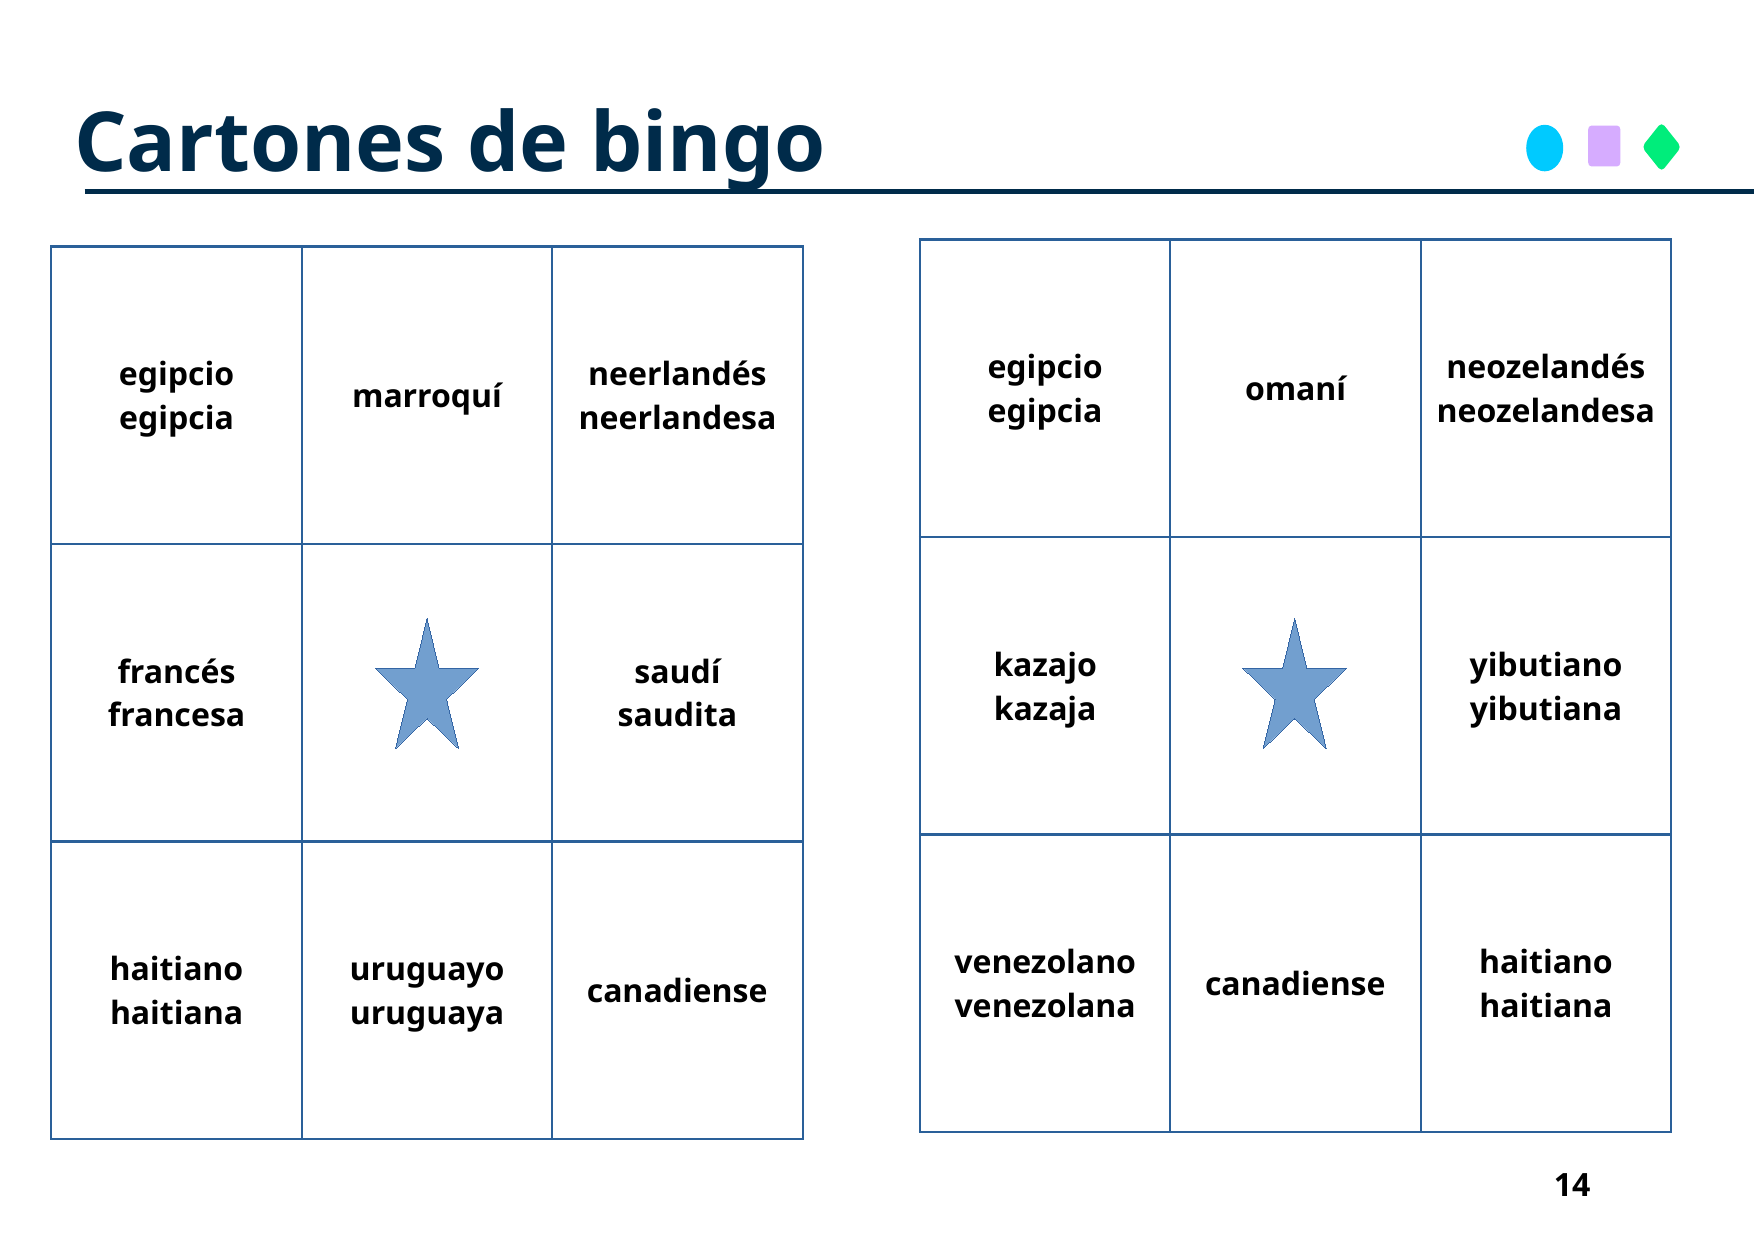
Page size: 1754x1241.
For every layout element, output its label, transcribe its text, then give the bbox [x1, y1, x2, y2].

table_header neozelandés neozelandesa [1422, 241, 1670, 536]
text_box [375, 618, 479, 749]
table_cell haitiano haitiana [1422, 836, 1670, 1131]
table_header egipcio egipcia [921, 241, 1169, 536]
table_header omaní [1171, 241, 1420, 536]
title Cartones de bingo [74, 32, 1404, 196]
table_cell venezolano venezolana [921, 836, 1169, 1131]
table_cell kazajo kazaja [921, 538, 1169, 833]
table_cell uruguayo uruguaya [303, 843, 551, 1138]
table_cell [1171, 538, 1420, 833]
table_cell francés francesa [52, 545, 301, 840]
table_cell [303, 545, 551, 840]
table_cell canadiense [553, 843, 802, 1138]
table_header marroquí [303, 248, 551, 543]
text_box [1242, 618, 1347, 749]
table_header egipcio egipcia [52, 248, 301, 543]
table_cell haitiano haitiana [52, 843, 301, 1138]
table_cell yibutiano yibutiana [1422, 538, 1670, 833]
table_cell canadiense [1171, 836, 1420, 1131]
table_header neerlandés neerlandesa [553, 248, 802, 543]
table_cell saudí saudita [553, 545, 802, 840]
